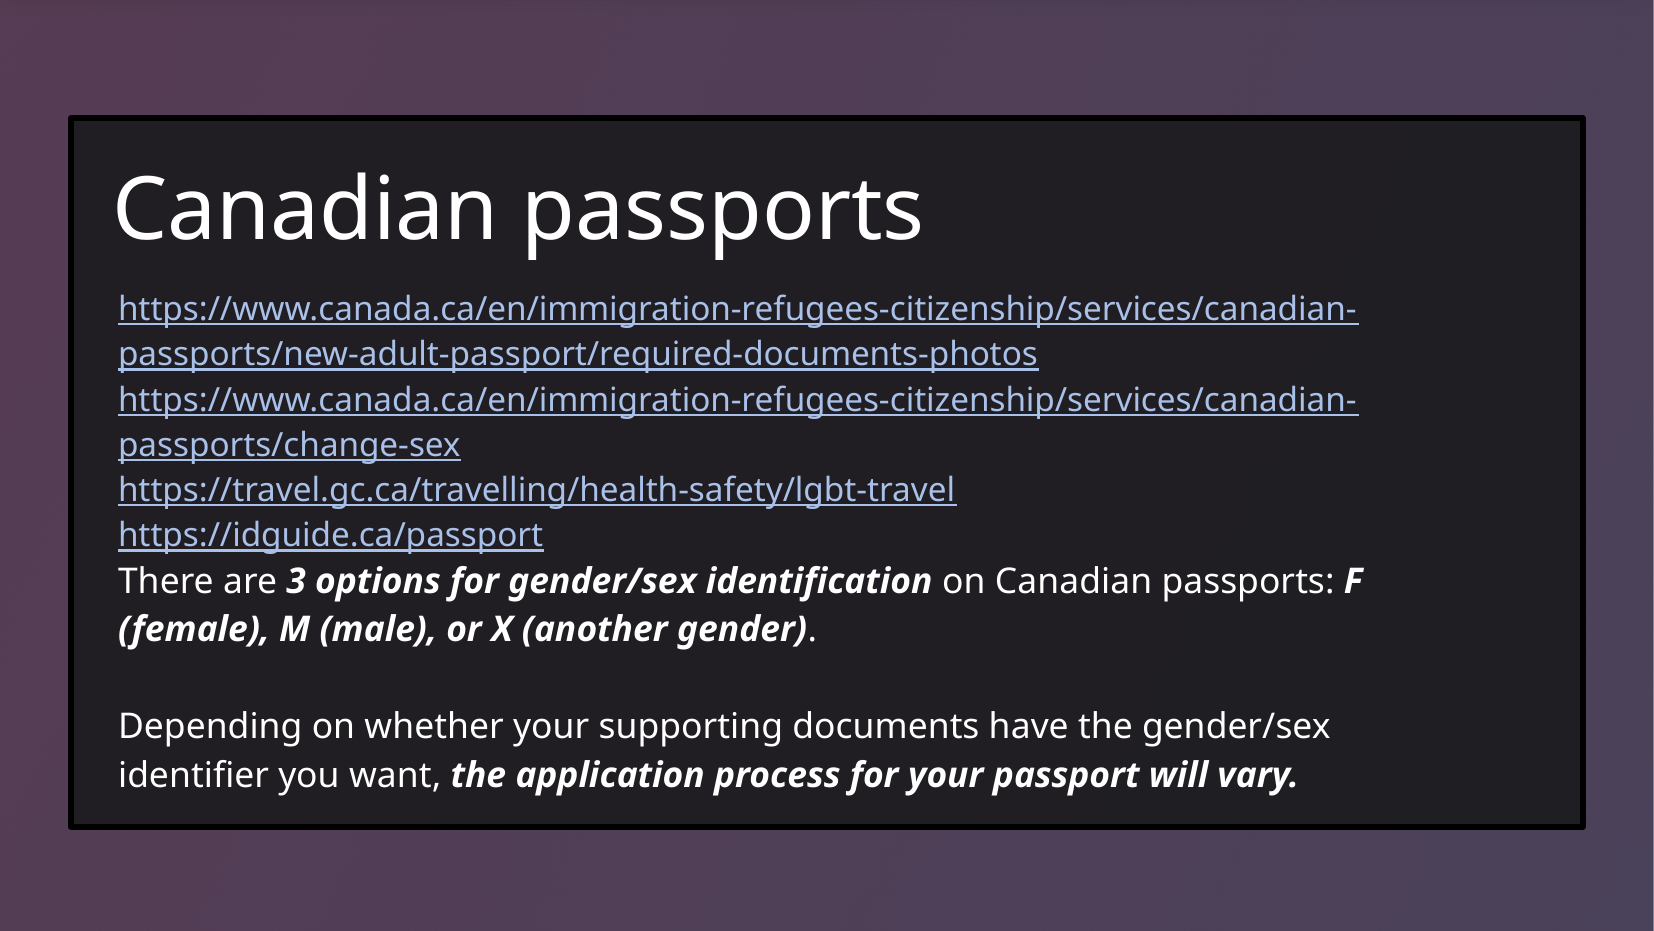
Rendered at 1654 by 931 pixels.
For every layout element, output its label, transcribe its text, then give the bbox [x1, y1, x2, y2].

picture [0, 0, 1654, 931]
text_box There are 3 options for gender/sex identification on Canadian passports: F (female), M (male), or X (another gender). Depending on whether your supporting documents have the gender/sex identifier you want, the application process for your passport will vary. [118, 555, 1447, 931]
text_box [70, 118, 1583, 827]
title Canadian passports [112, 153, 1223, 259]
subtitle https://www.canada.ca/en/immigration-refugees-citizenship/services/canadian-passports/new-adult-passport/required-documents-photos https://www.canada.ca/en/immigration-refugees-citizenship/services/canadian-passports/change-sex https://travel.gc.ca/travelling/health-safety/lgbt-travel https://idguide.ca/passport [118, 285, 1536, 520]
